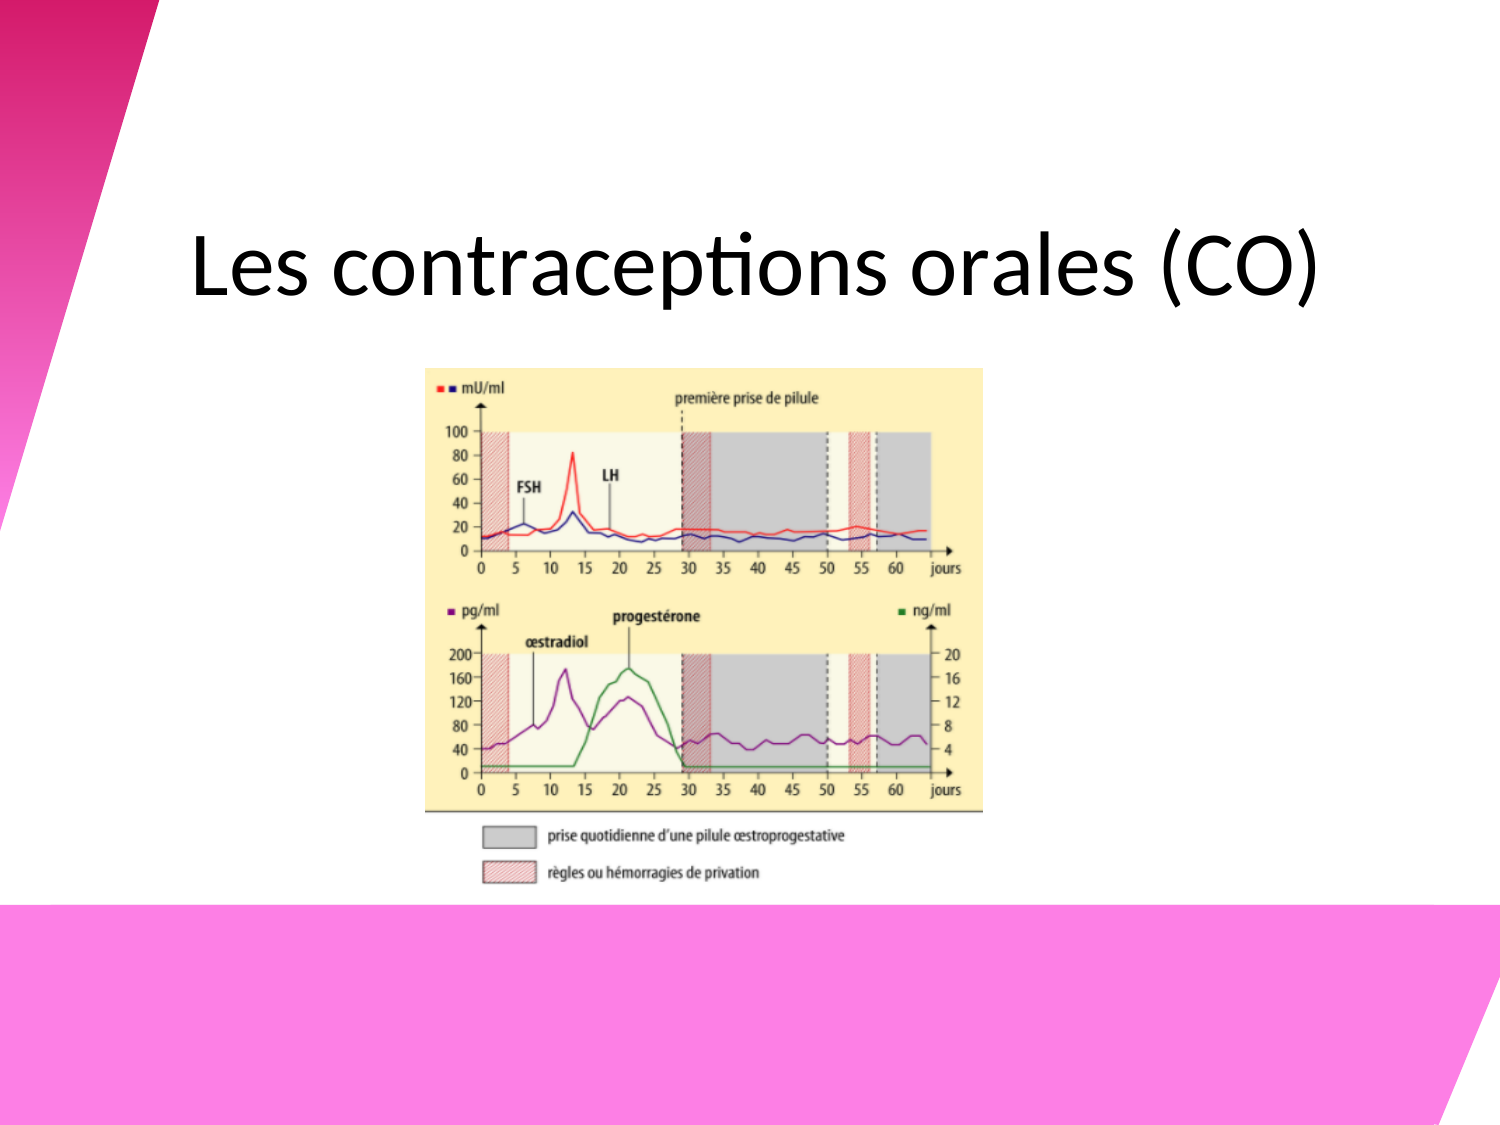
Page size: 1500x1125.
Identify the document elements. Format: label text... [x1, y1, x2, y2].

text_box [0, 904, 1500, 1125]
picture [425, 368, 983, 894]
text_box [0, 0, 160, 532]
title Les contraceptions orales (CO) [82, 165, 1433, 353]
